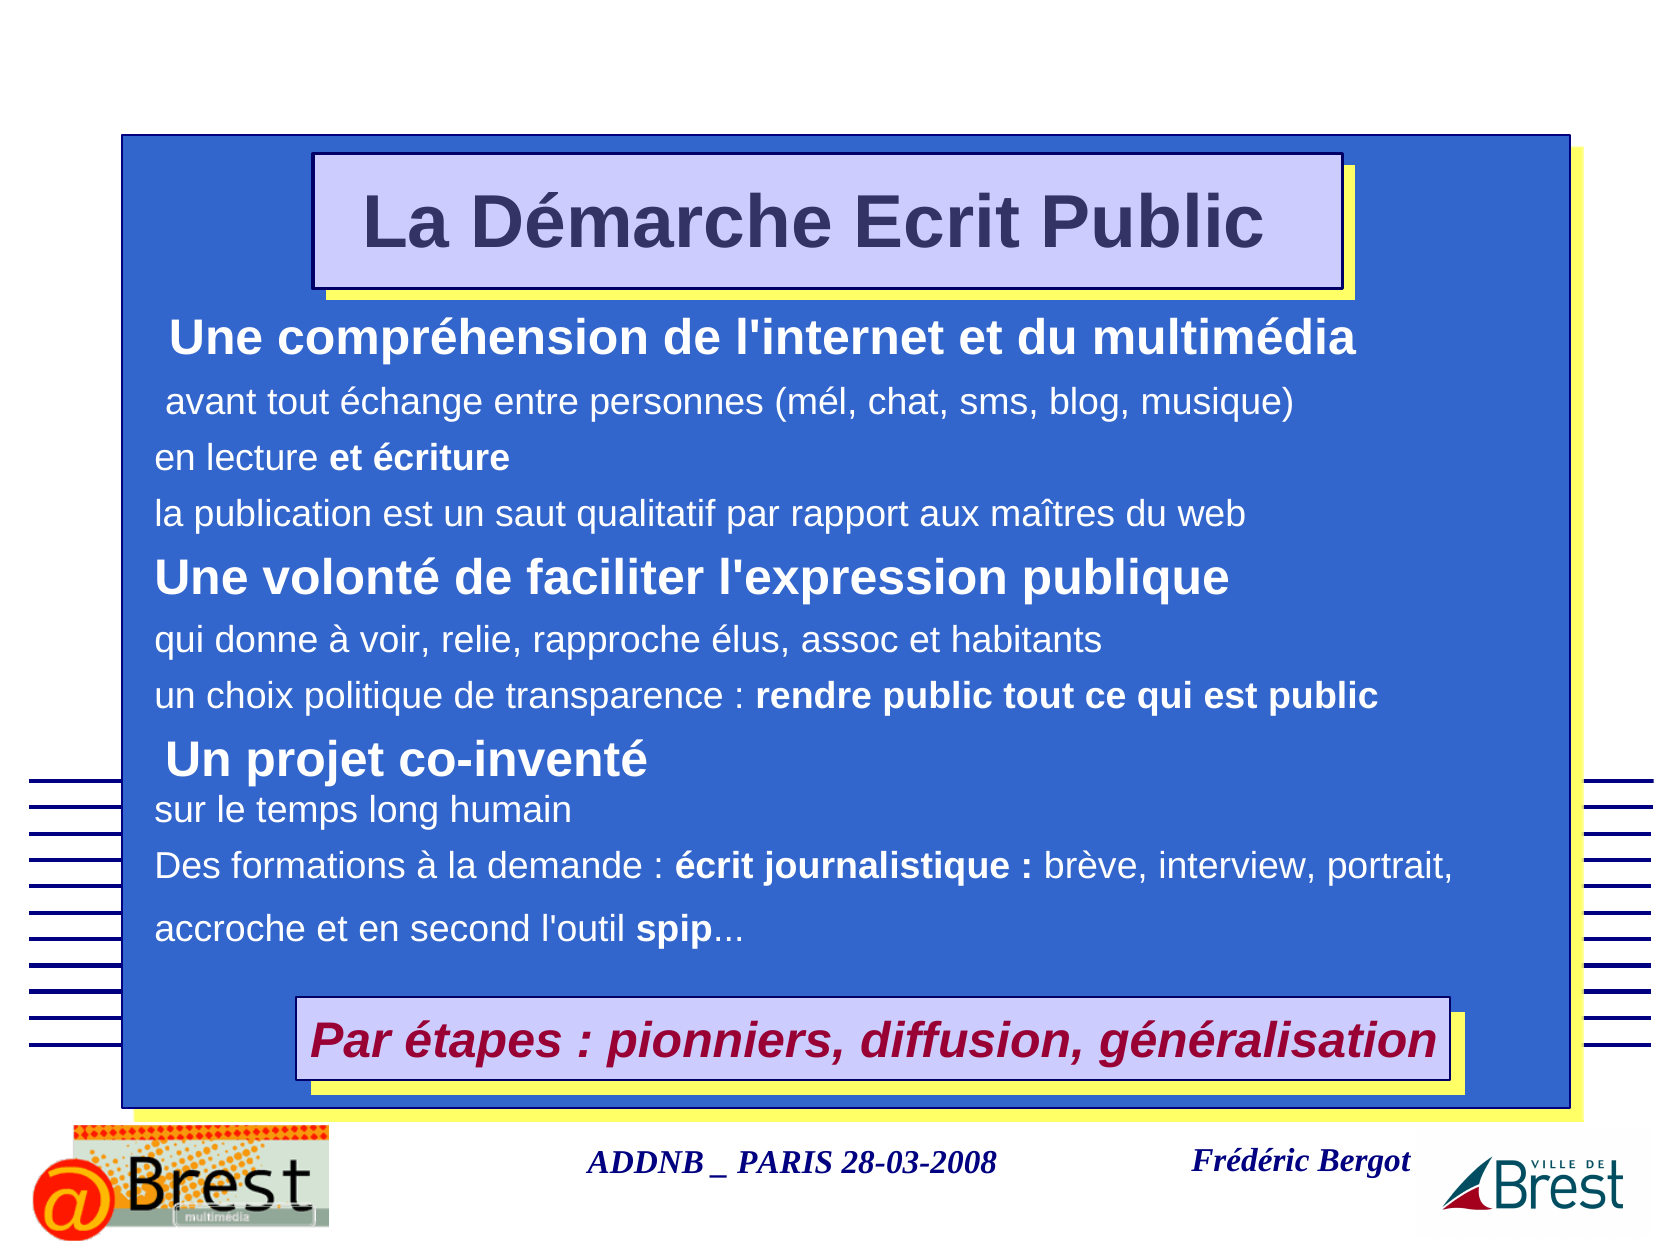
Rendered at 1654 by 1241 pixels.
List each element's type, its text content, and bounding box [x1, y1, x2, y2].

text_box La Démarche Ecrit Public [362, 179, 1273, 277]
text_box Une compréhension de l'internet et du multimédia avant tout échange entre personnes (mél, chat, sms, blog, musique) en lecture et écriture la publication est un saut qualitatif par rapport aux maîtres du web Une volonté de faciliter l'expression publique qui donne à voir, relie, rapproche élus, assoc et habitants un choix politique de transparence : rendre public tout ce qui est public Un projet co-inventé sur le temps long humain Des formations à la demande : écrit journalistique : brève, interview, portrait, accroche et en second l'outil spip... [154, 299, 1578, 975]
text_box [313, 154, 1355, 300]
text_box [296, 997, 1465, 1095]
picture [1414, 1128, 1651, 1238]
picture [28, 1125, 329, 1241]
text_box Par étapes : pionniers, diffusion, généralisation [310, 1011, 1501, 1079]
